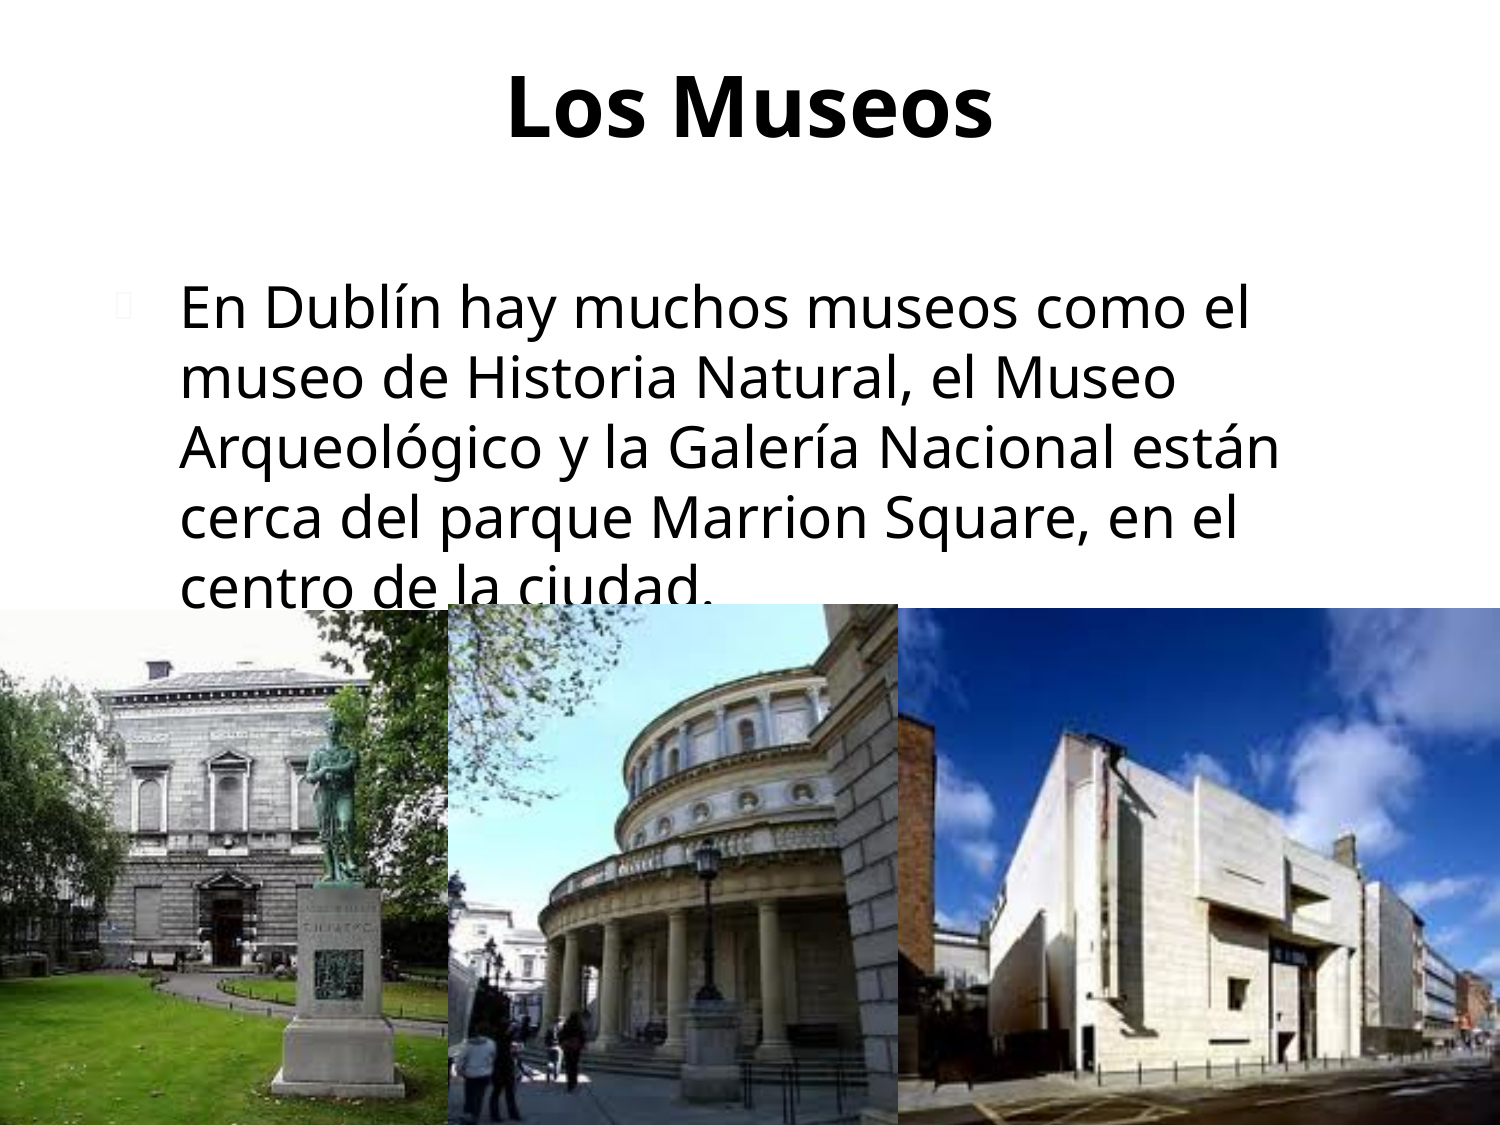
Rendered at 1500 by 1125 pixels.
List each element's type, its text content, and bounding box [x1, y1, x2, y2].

picture [0, 604, 1500, 1125]
title Los Museos [75, 45, 1425, 233]
list En Dublín hay muchos museos como el museo de Historia Natural, el Museo Arqueológico y la Galería Nacional están cerca del parque Marrion Square, en el centro de la ciudad. [75, 262, 1425, 610]
